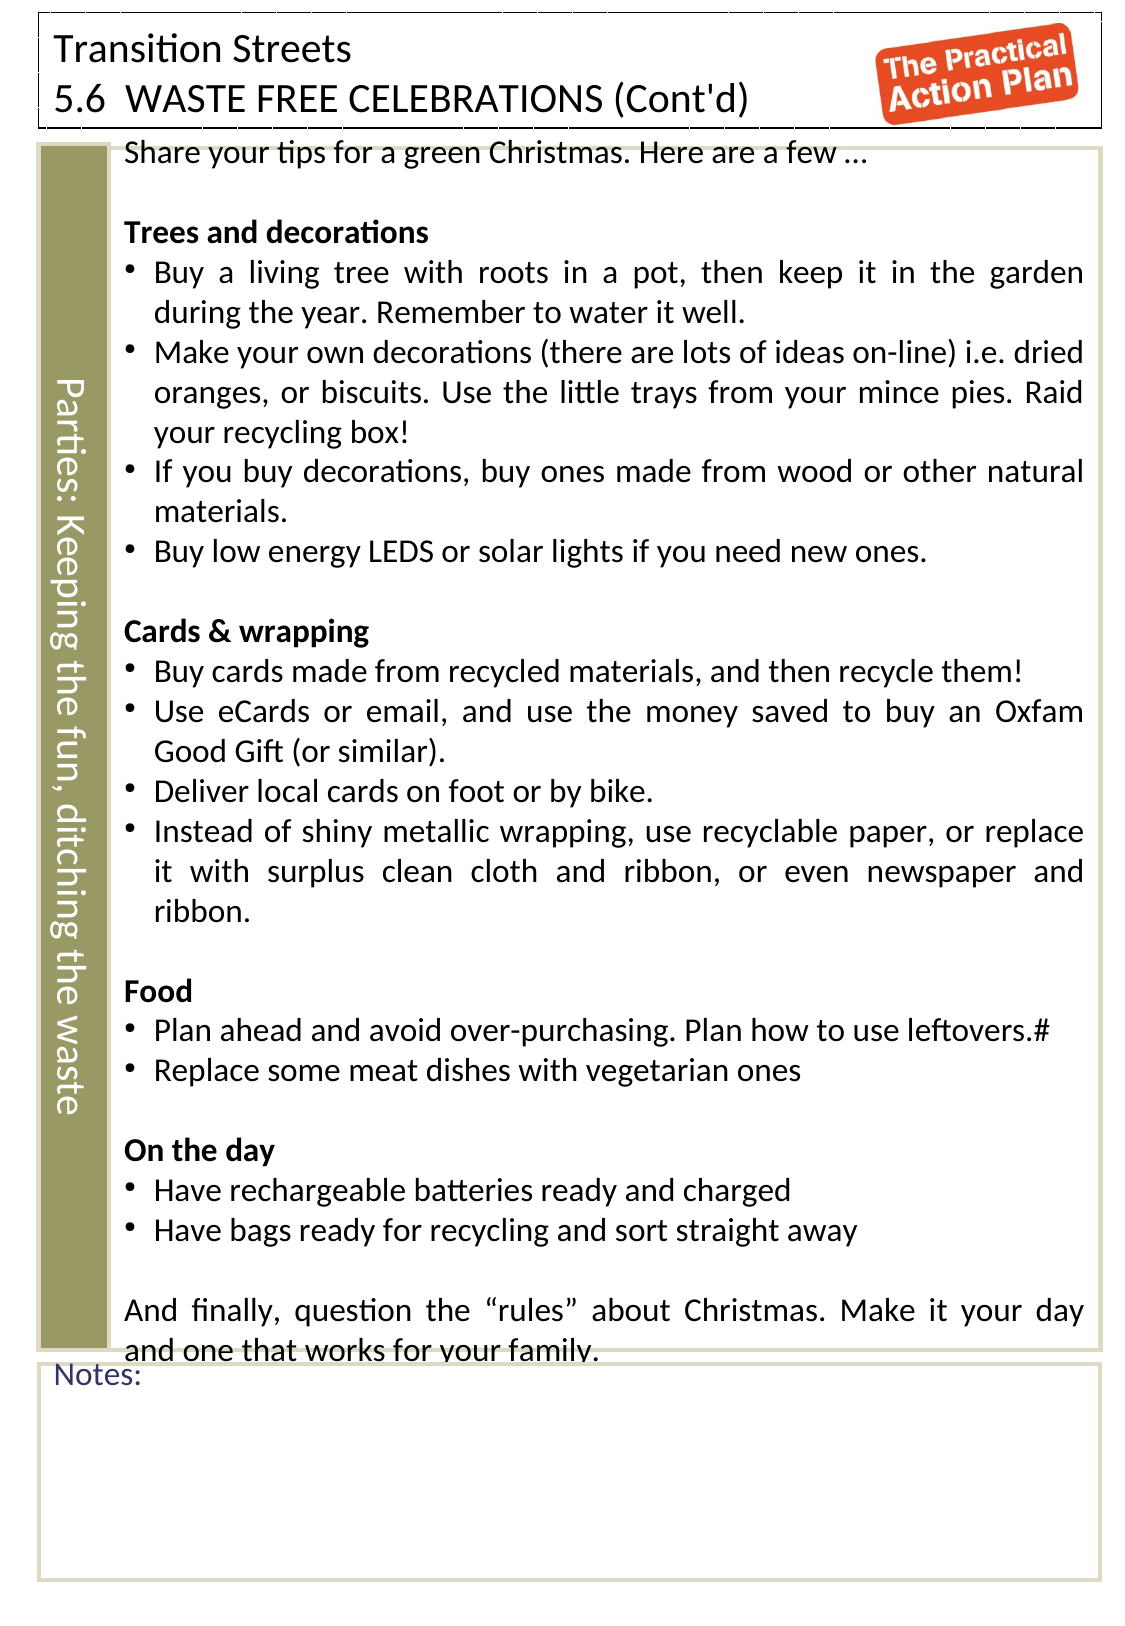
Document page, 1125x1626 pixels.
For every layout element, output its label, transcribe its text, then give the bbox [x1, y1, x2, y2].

text_box Transition Streets 5.6 WASTE FREE CELEBRATIONS (Cont'd) [38, 12, 1102, 129]
text_box Share your tips for a green Christmas. Here are a few … Trees and decorations Buy a living tree with roots in a pot, then keep it in the garden during the year. Remember to water it well. Make your own decorations (there are lots of ideas on-line) i.e. dried oranges, or biscuits. Use the little trays from your mince pies. Raid your recycling box! If you buy decorations, buy ones made from wood or other natural materials. Buy low energy LEDS or solar lights if you need new ones. Cards & wrapping Buy cards made from recycled materials, and then recycle them! Use eCards or email, and use the money saved to buy an Oxfam Good Gift (or similar). Deliver local cards on foot or by bike. Instead of shiny metallic wrapping, use recyclable paper, or replace it with surplus clean cloth and ribbon, or even newspaper and ribbon. Food Plan ahead and avoid over-purchasing. Plan how to use leftovers.# Replace some meat dishes with vegetarian ones On the day Have rechargeable batteries ready and charged Have bags ready for recycling and sort straight away And finally, question the “rules” about Christmas. Make it your day and one that works for your family. [109, 148, 1101, 1351]
text_box Parties: Keeping the fun, ditching the waste [38, 143, 110, 1350]
text_box Notes: [39, 1363, 1100, 1580]
